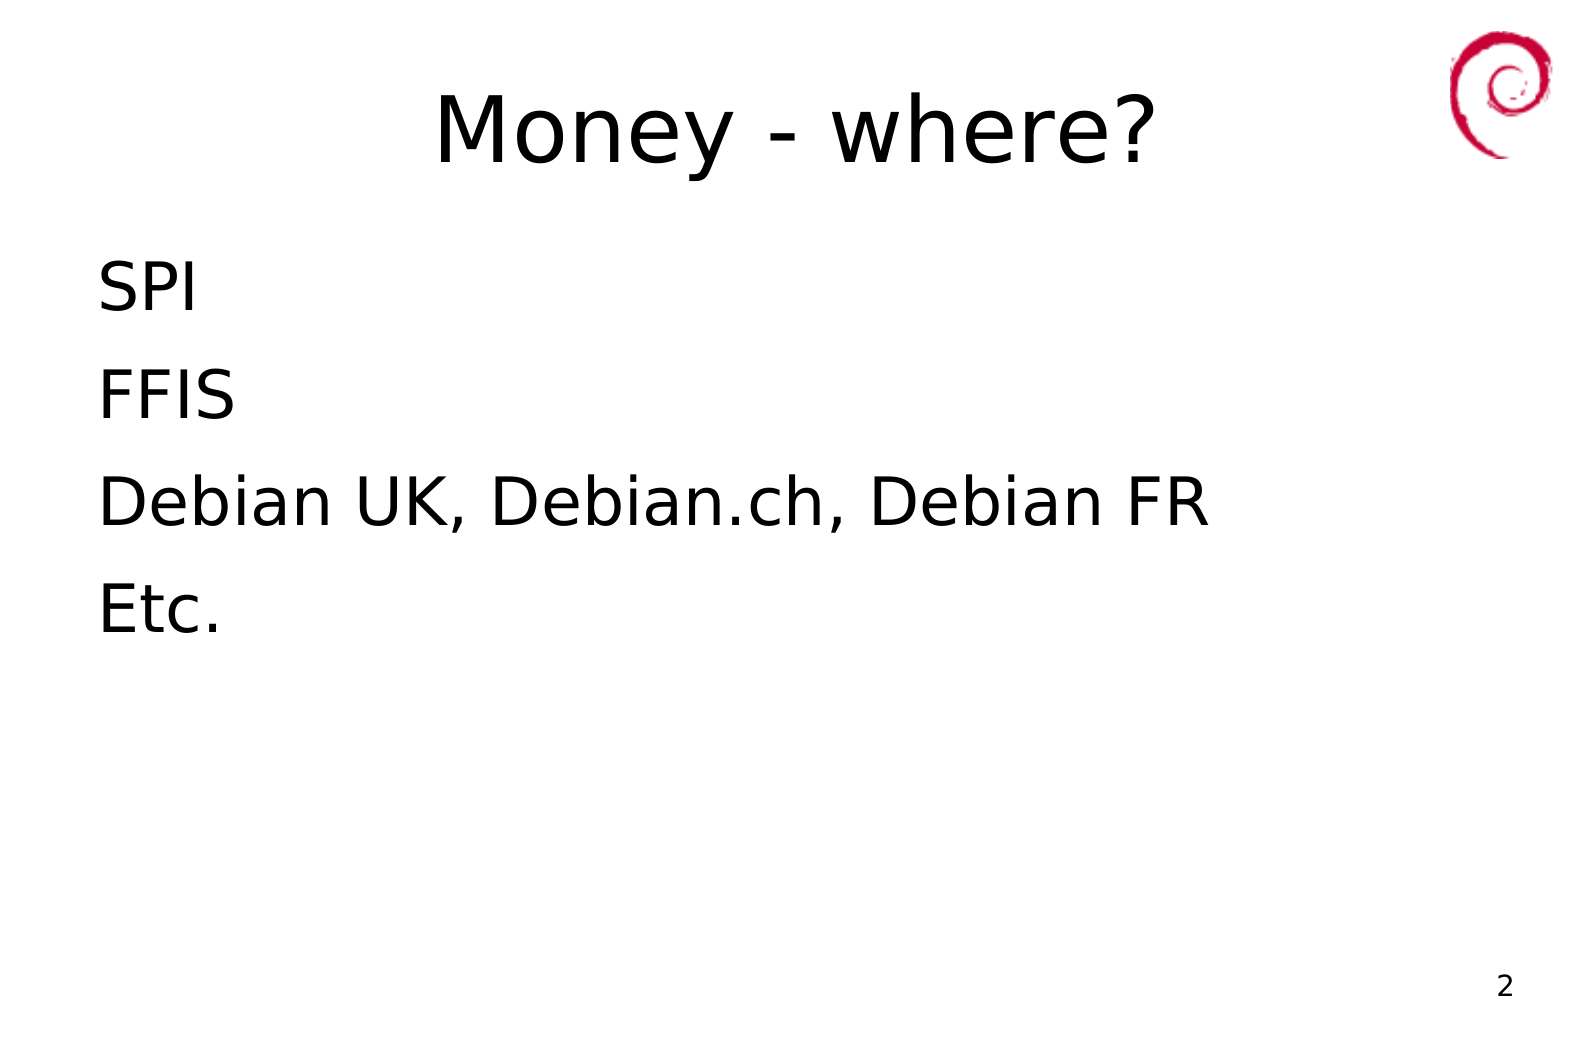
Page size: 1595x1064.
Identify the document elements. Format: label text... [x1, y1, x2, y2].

title Money - where? [79, 42, 1515, 221]
list SPI FFIS Debian UK, Debian.ch, Debian FR Etc. [79, 248, 1515, 936]
picture [1450, 31, 1555, 159]
